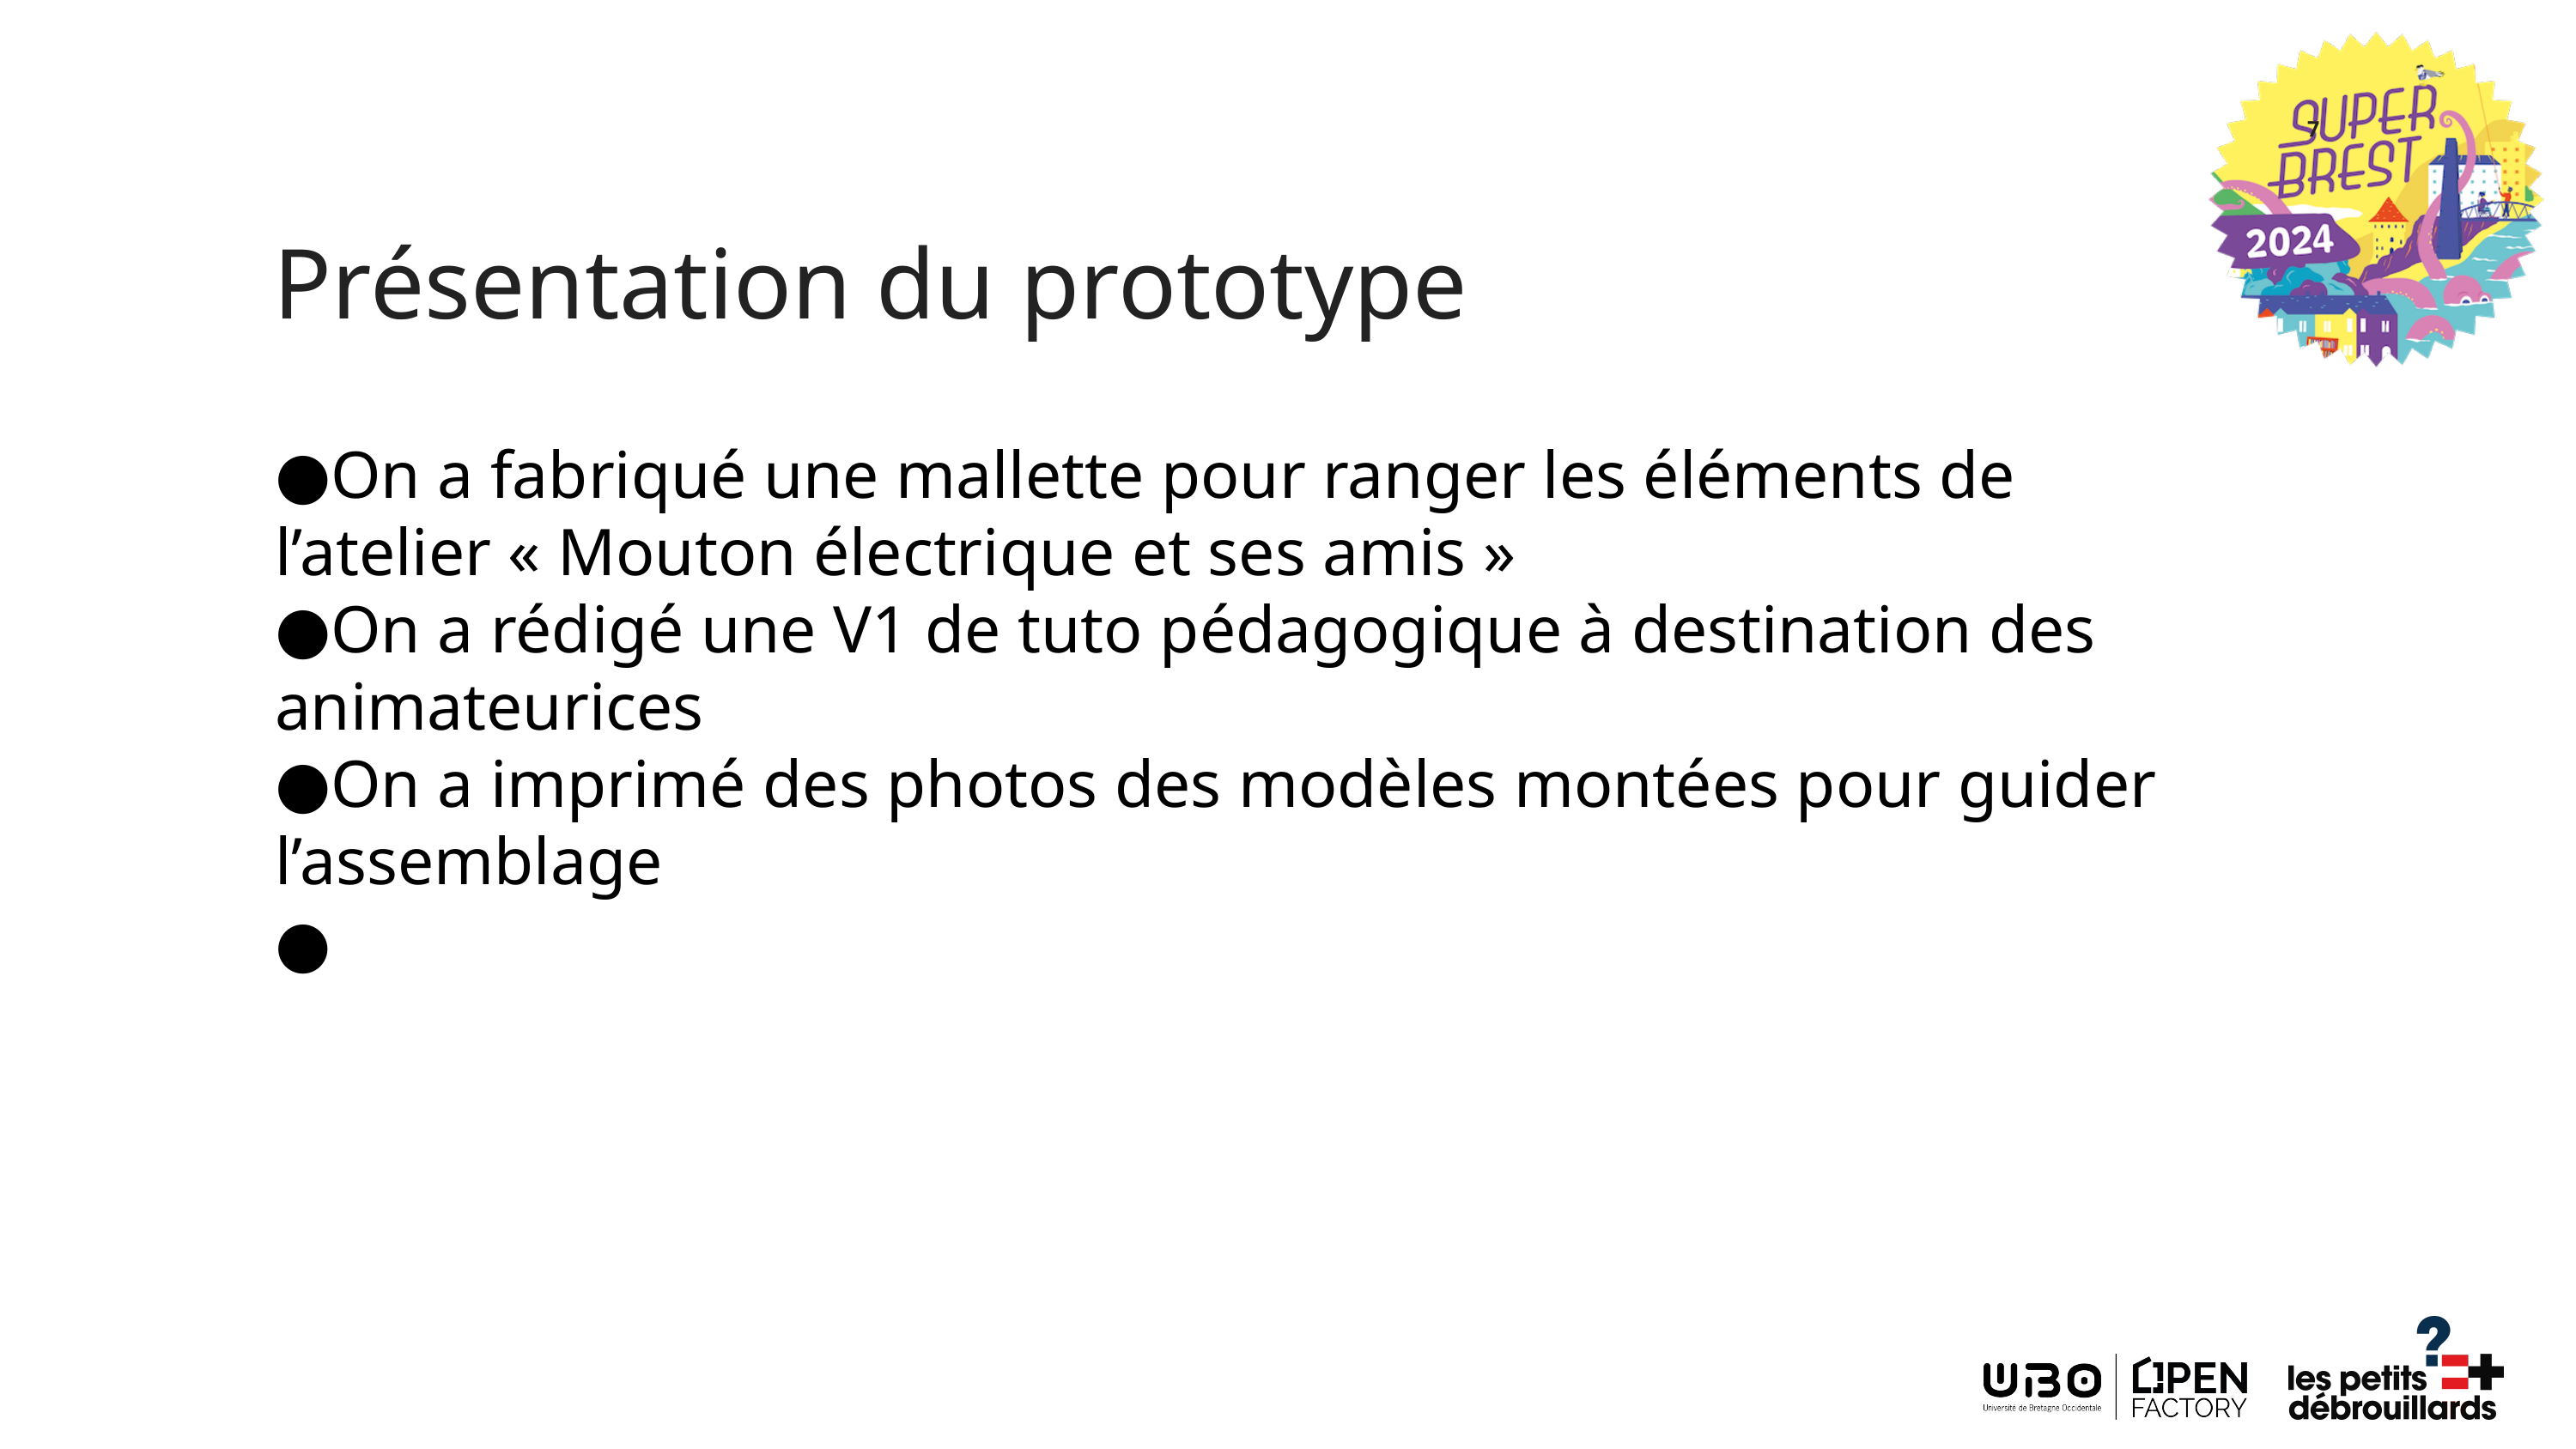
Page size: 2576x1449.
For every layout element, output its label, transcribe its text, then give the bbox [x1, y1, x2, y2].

title Présentation du prototype [273, 217, 1741, 434]
list On a fabriqué une mallette pour ranger les éléments de l’atelier « Mouton électrique et ses amis » On a rédigé une V1 de tuto pédagogique à destination des animateurices On a imprimé des photos des modèles montées pour guider l’assemblage [275, 433, 2188, 1122]
text_box [2307, 93, 2456, 145]
